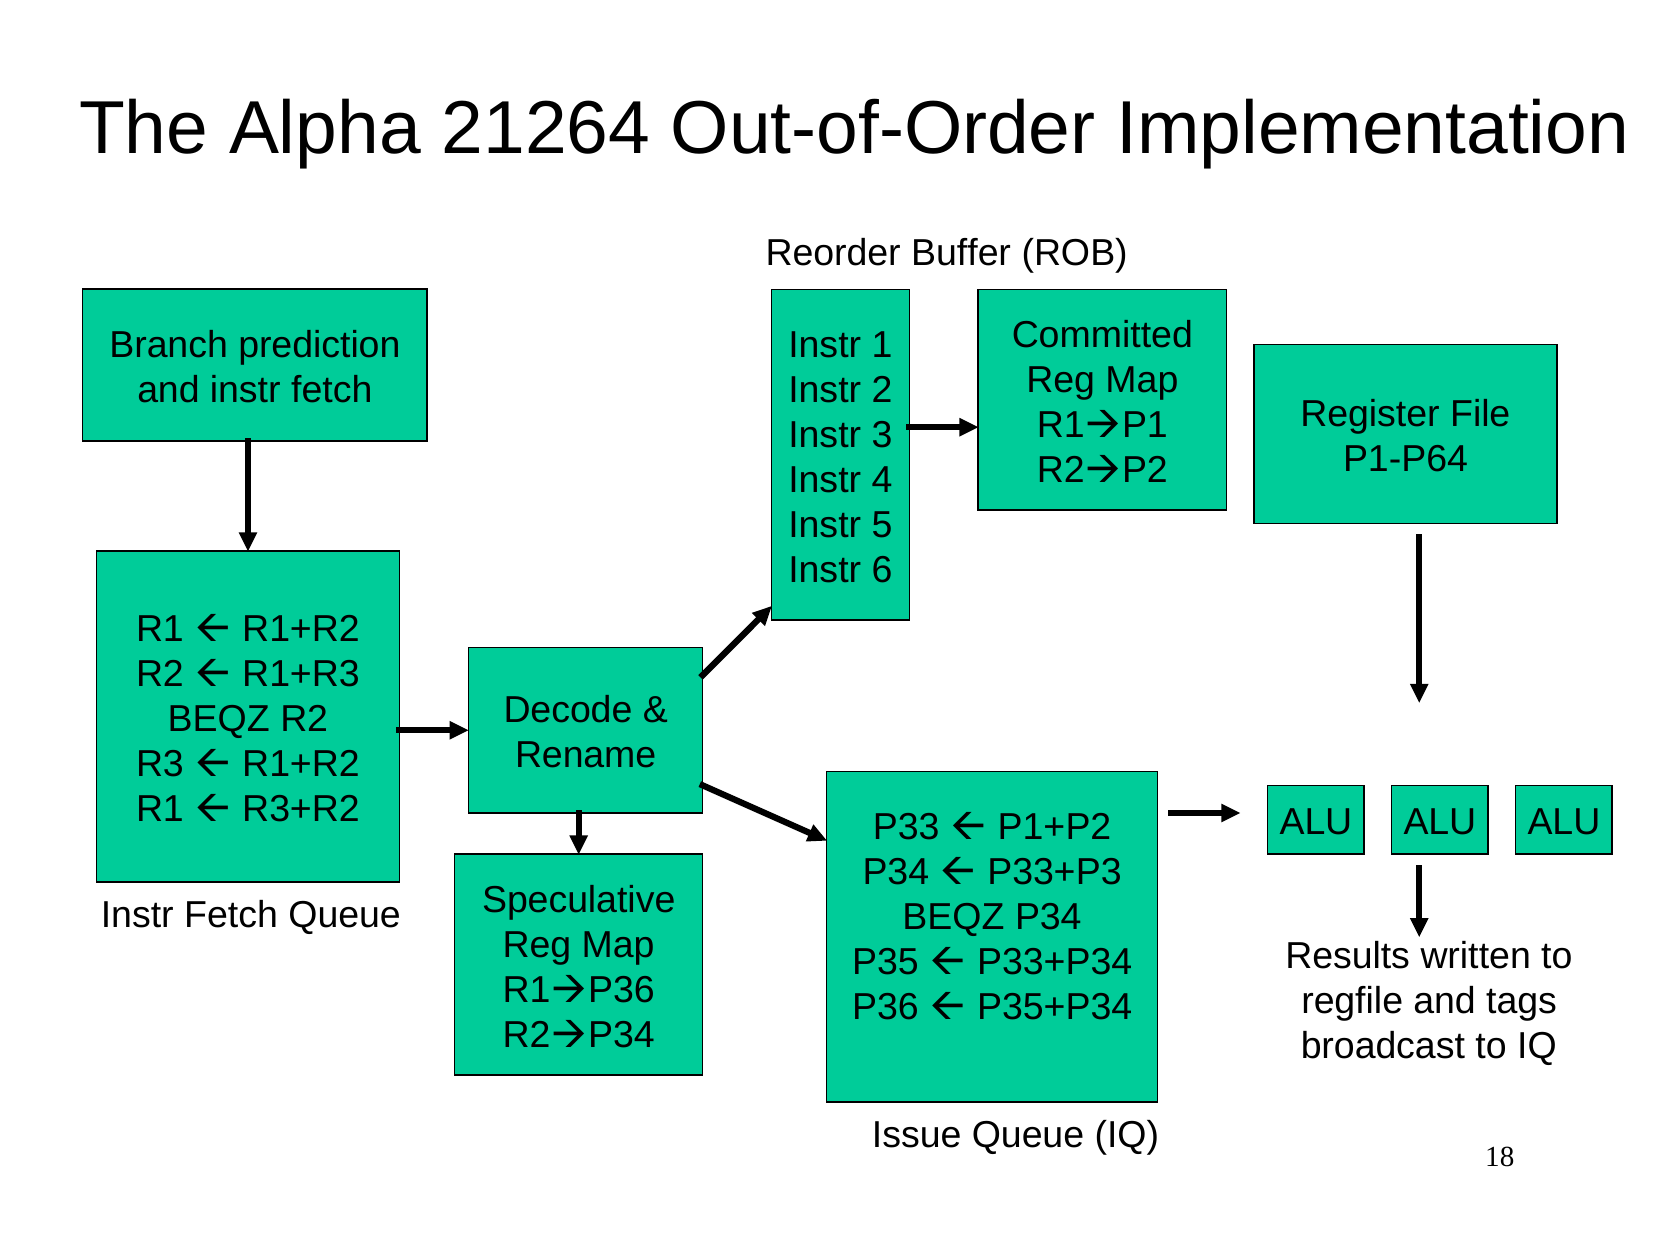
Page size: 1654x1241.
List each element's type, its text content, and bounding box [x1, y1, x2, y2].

text_box Speculative Reg Map R1P36 R2P34 [454, 854, 703, 1075]
text_box <number> [1184, 1129, 1530, 1213]
text_box ALU [1515, 785, 1613, 855]
text_box Instr Fetch Queue [85, 881, 416, 943]
text_box Reorder Buffer (ROB) [750, 220, 1143, 281]
text_box R1  R1+R2 R2  R1+R3 BEQZ R2 R3  R1+R2 R1  R3+R2 [96, 551, 400, 881]
text_box ALU [1391, 785, 1489, 855]
text_box The Alpha 21264 Out-of-Order Implementation [64, 71, 1646, 177]
text_box P33  P1+P2 P34  P33+P3 BEQZ P34 P35  P33+P34 P36  P35+P34 [826, 771, 1158, 1103]
text_box Branch prediction and instr fetch [82, 289, 428, 441]
text_box Instr 1 Instr 2 Instr 3 Instr 4 Instr 5 Instr 6 [771, 289, 910, 621]
text_box Results written to regfile and tags broadcast to IQ [1270, 923, 1588, 1074]
text_box Register File P1-P64 [1253, 344, 1557, 524]
text_box Decode & Rename [468, 647, 703, 813]
text_box Issue Queue (IQ) [857, 1102, 1175, 1163]
text_box Committed Reg Map R1P1 R2P2 [978, 289, 1227, 510]
text_box ALU [1267, 785, 1365, 855]
